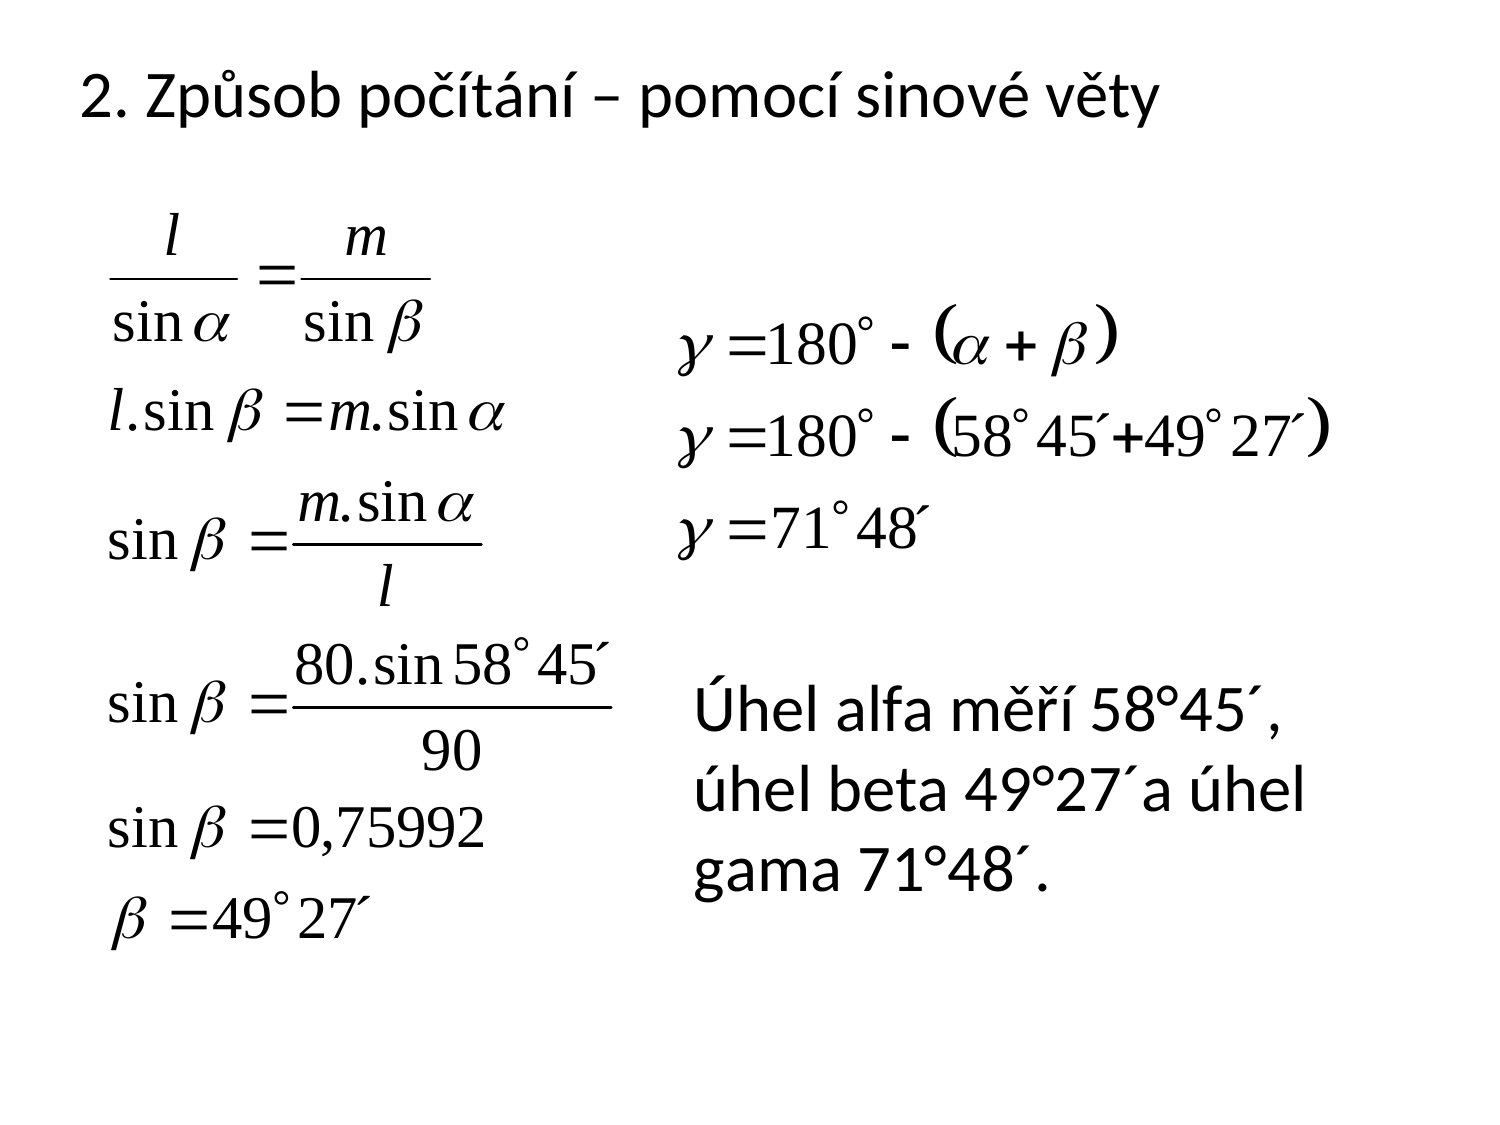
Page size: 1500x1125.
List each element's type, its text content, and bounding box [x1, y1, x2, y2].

text_box Úhel alfa měří 58°45´, úhel beta 49°27´a úhel gama 71°48´. [679, 656, 1400, 913]
text_box 2. Způsob počítání – pomocí sinové věty [64, 42, 1247, 219]
chart [100, 219, 626, 965]
chart [667, 302, 1334, 575]
